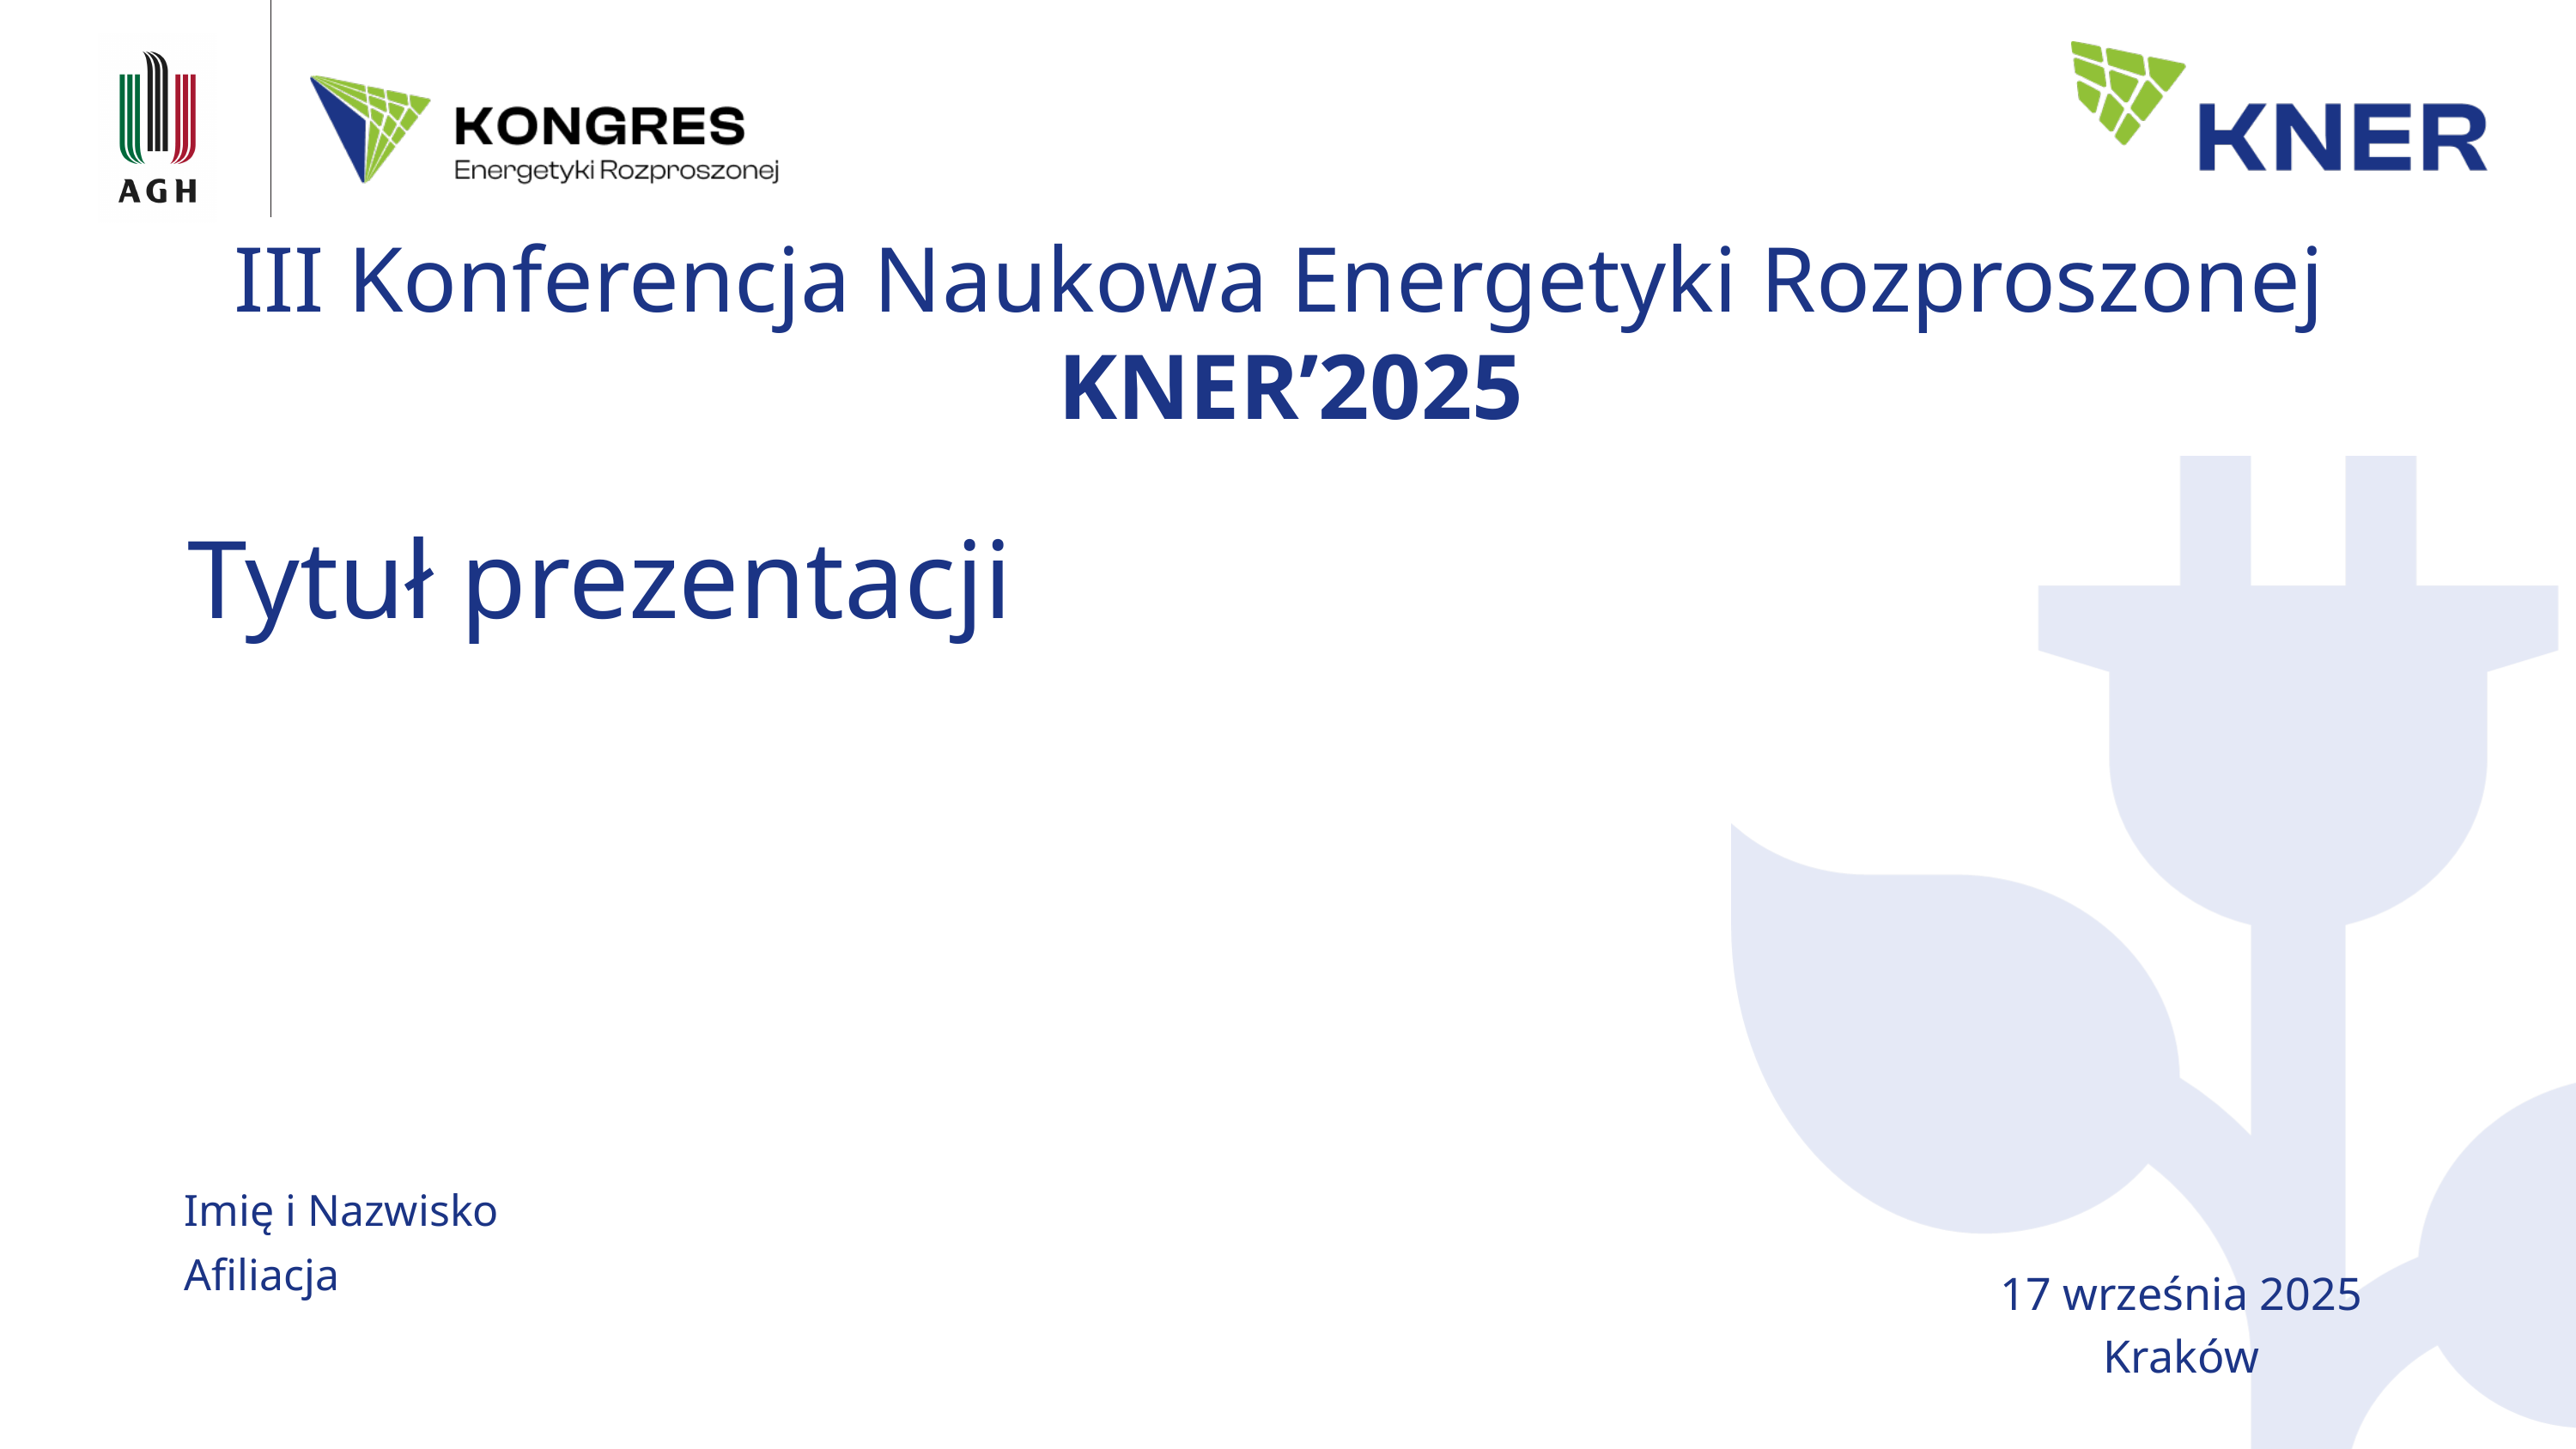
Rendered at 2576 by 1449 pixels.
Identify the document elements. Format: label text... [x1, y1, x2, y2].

title Tytuł prezentacji [175, 519, 1678, 1088]
list Imię i Nazwisko Afiliacja [171, 1108, 1732, 1307]
